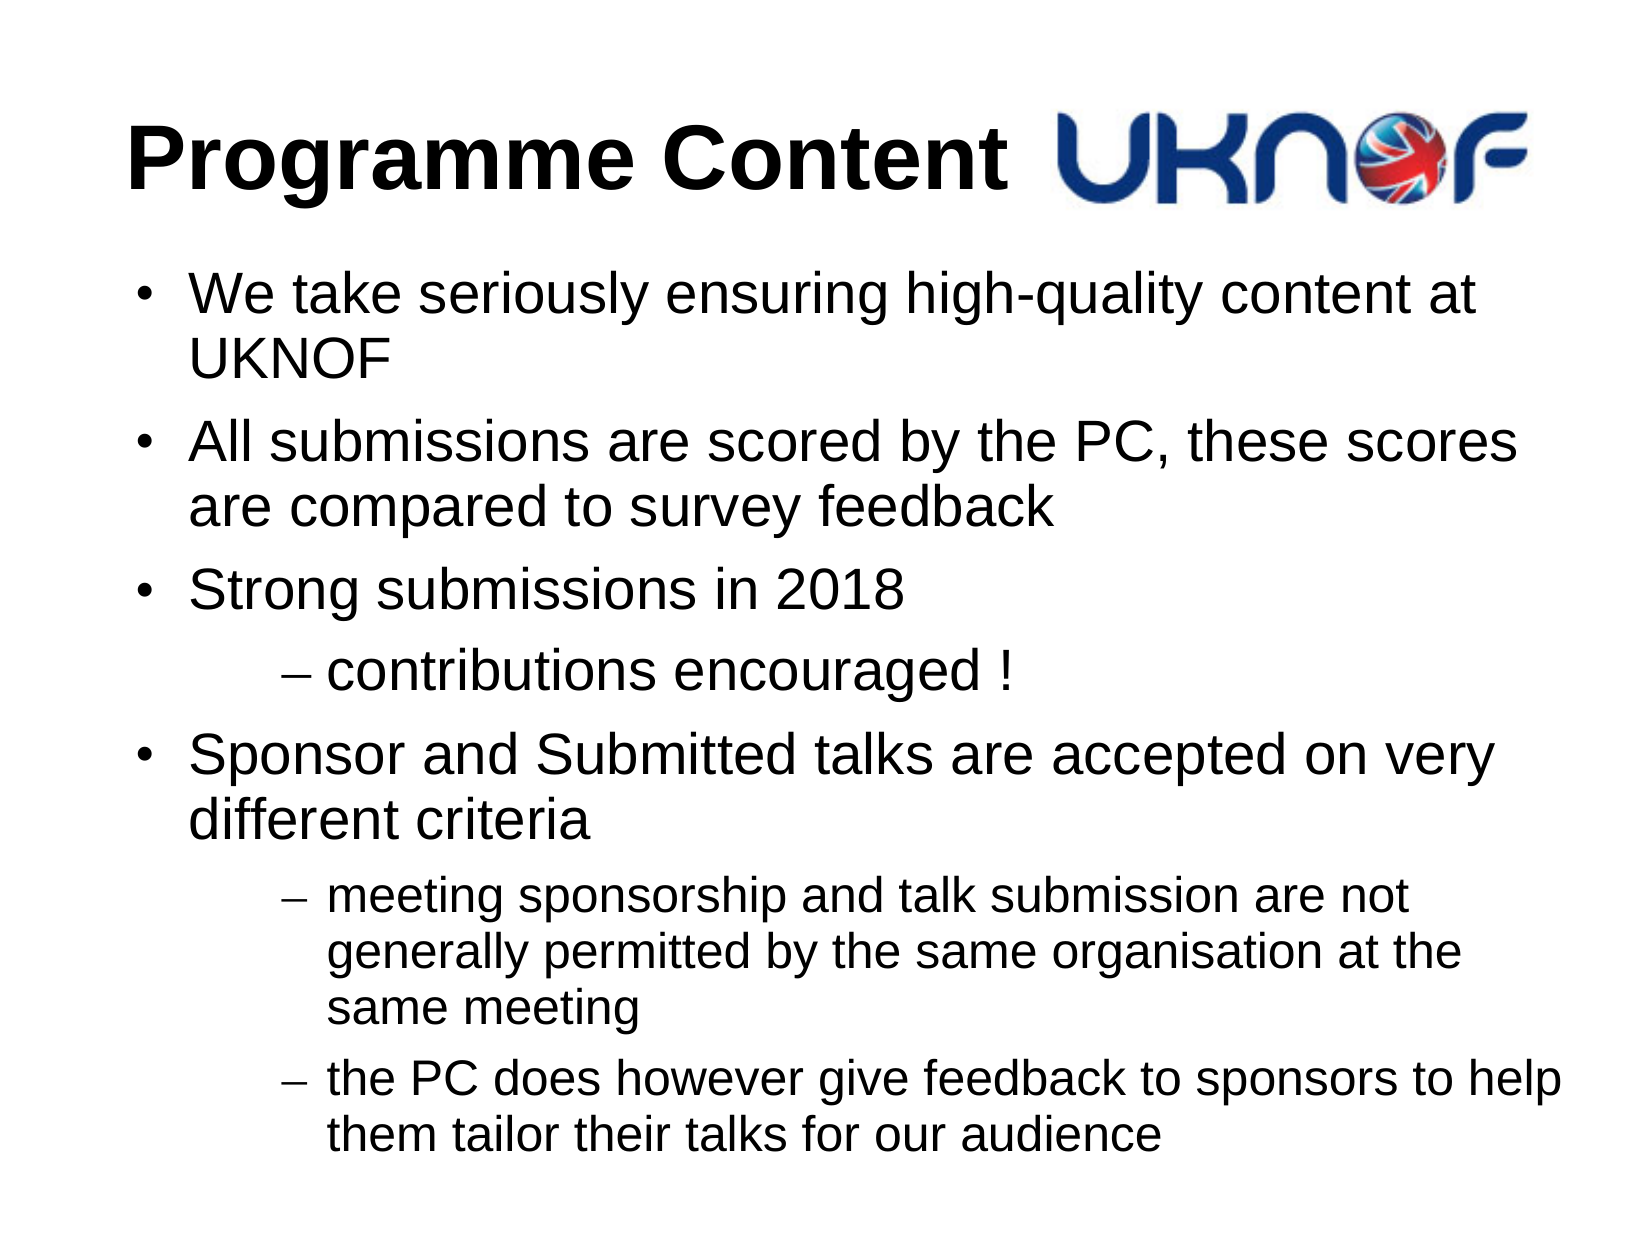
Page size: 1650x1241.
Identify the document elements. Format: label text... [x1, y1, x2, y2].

list We take seriously ensuring high-quality content at UKNOF All submissions are scored by the PC, these scores are compared to survey feedback Strong submissions in 2018 contributions encouraged ! Sponsor and Submitted talks are accepted on very different criteria meeting sponsorship and talk submission are not generally permitted by the same organisation at the same meeting the PC does however give feedback to sponsors to help them tailor their talks for our audience [75, 260, 1576, 1171]
title Programme Content [123, 37, 1013, 260]
picture [1050, 93, 1536, 225]
